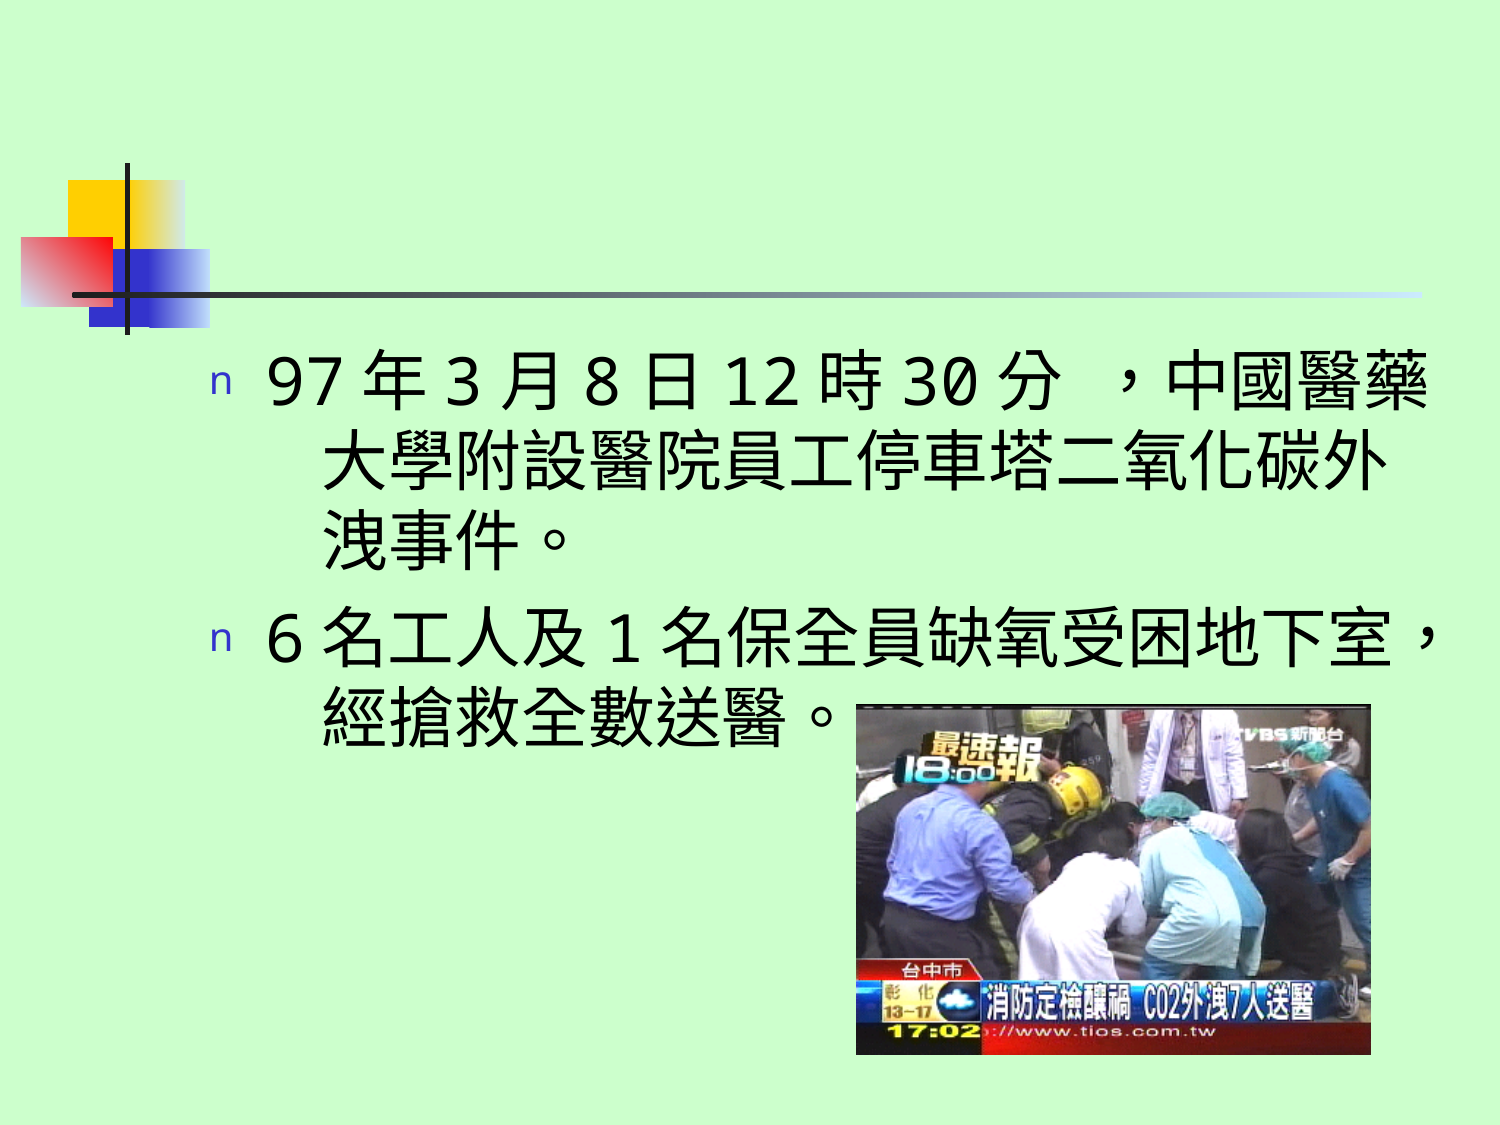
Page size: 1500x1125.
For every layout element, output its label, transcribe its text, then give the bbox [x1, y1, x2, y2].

picture [856, 704, 1371, 1055]
list 97年3月8日12時30分 ，中國醫藥大學附設醫院員工停車塔二氧化碳外洩事件。 6名工人及1名保全員缺氧受困地下室，經搶救全數送醫。 [193, 331, 1469, 1007]
